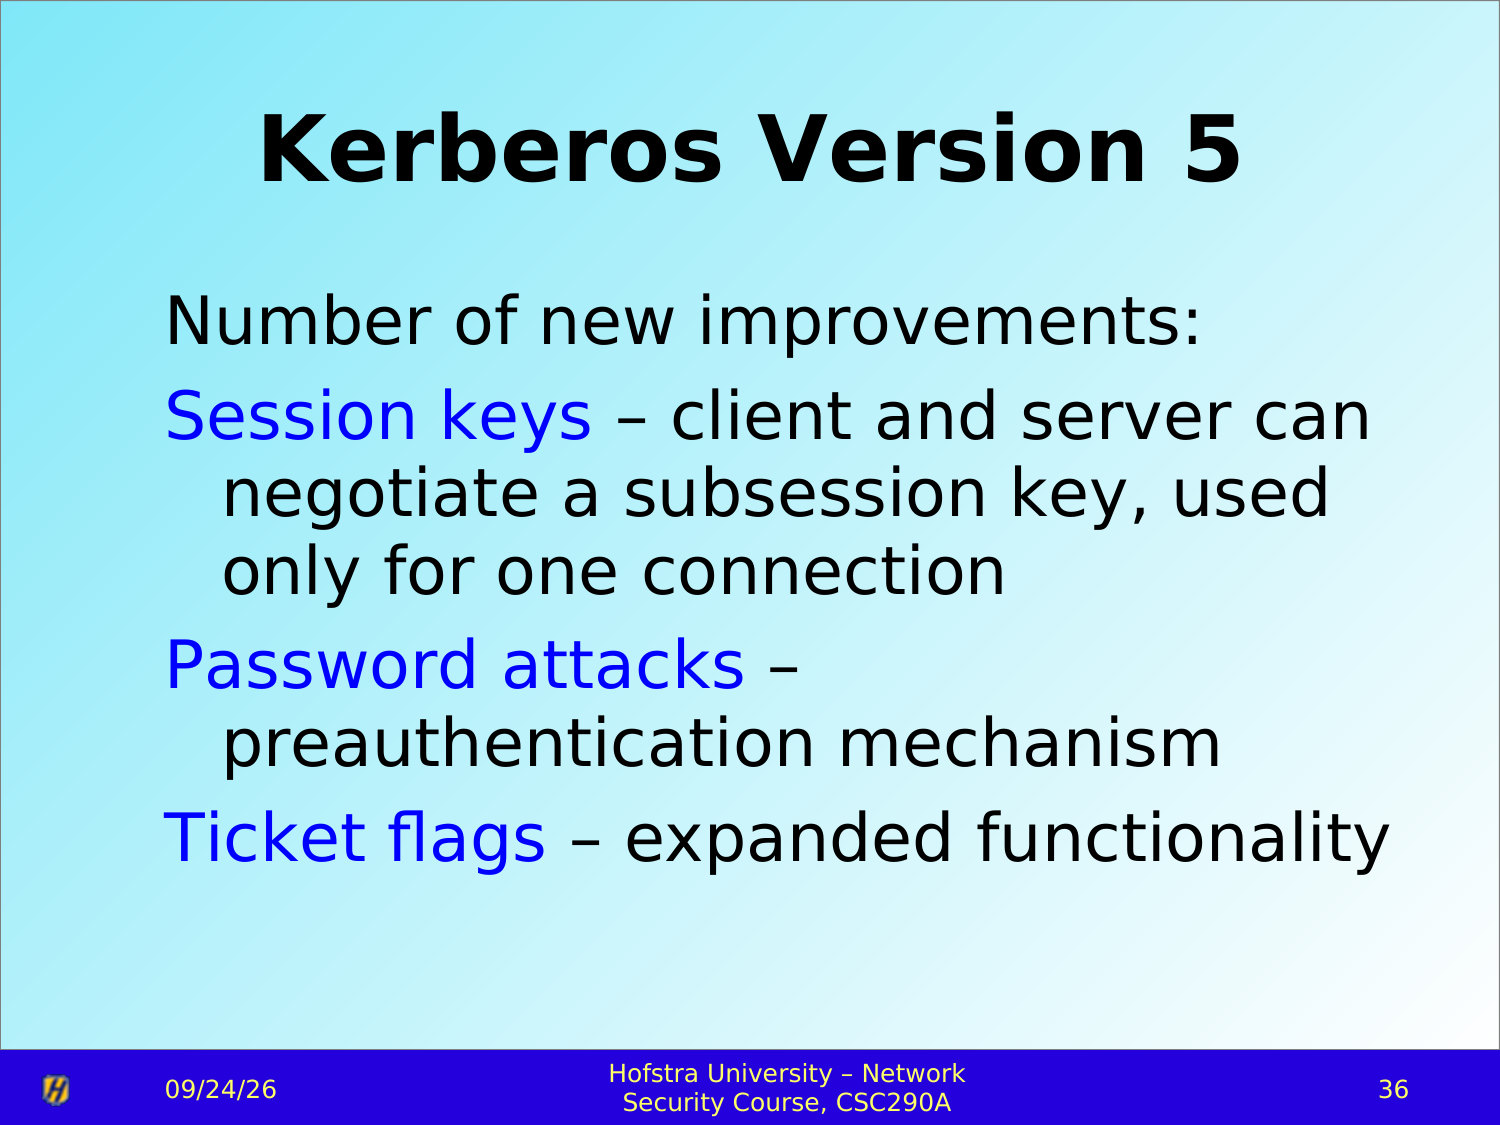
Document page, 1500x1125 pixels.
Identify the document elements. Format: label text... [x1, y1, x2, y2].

picture [37, 1072, 76, 1110]
list Number of new improvements: Session keys – client and server can negotiate a subsession key, used only for one connection Password attacks – preauthentication mechanism Ticket flags – expanded functionality [150, 274, 1426, 963]
title Kerberos Version 5 [112, 84, 1391, 212]
